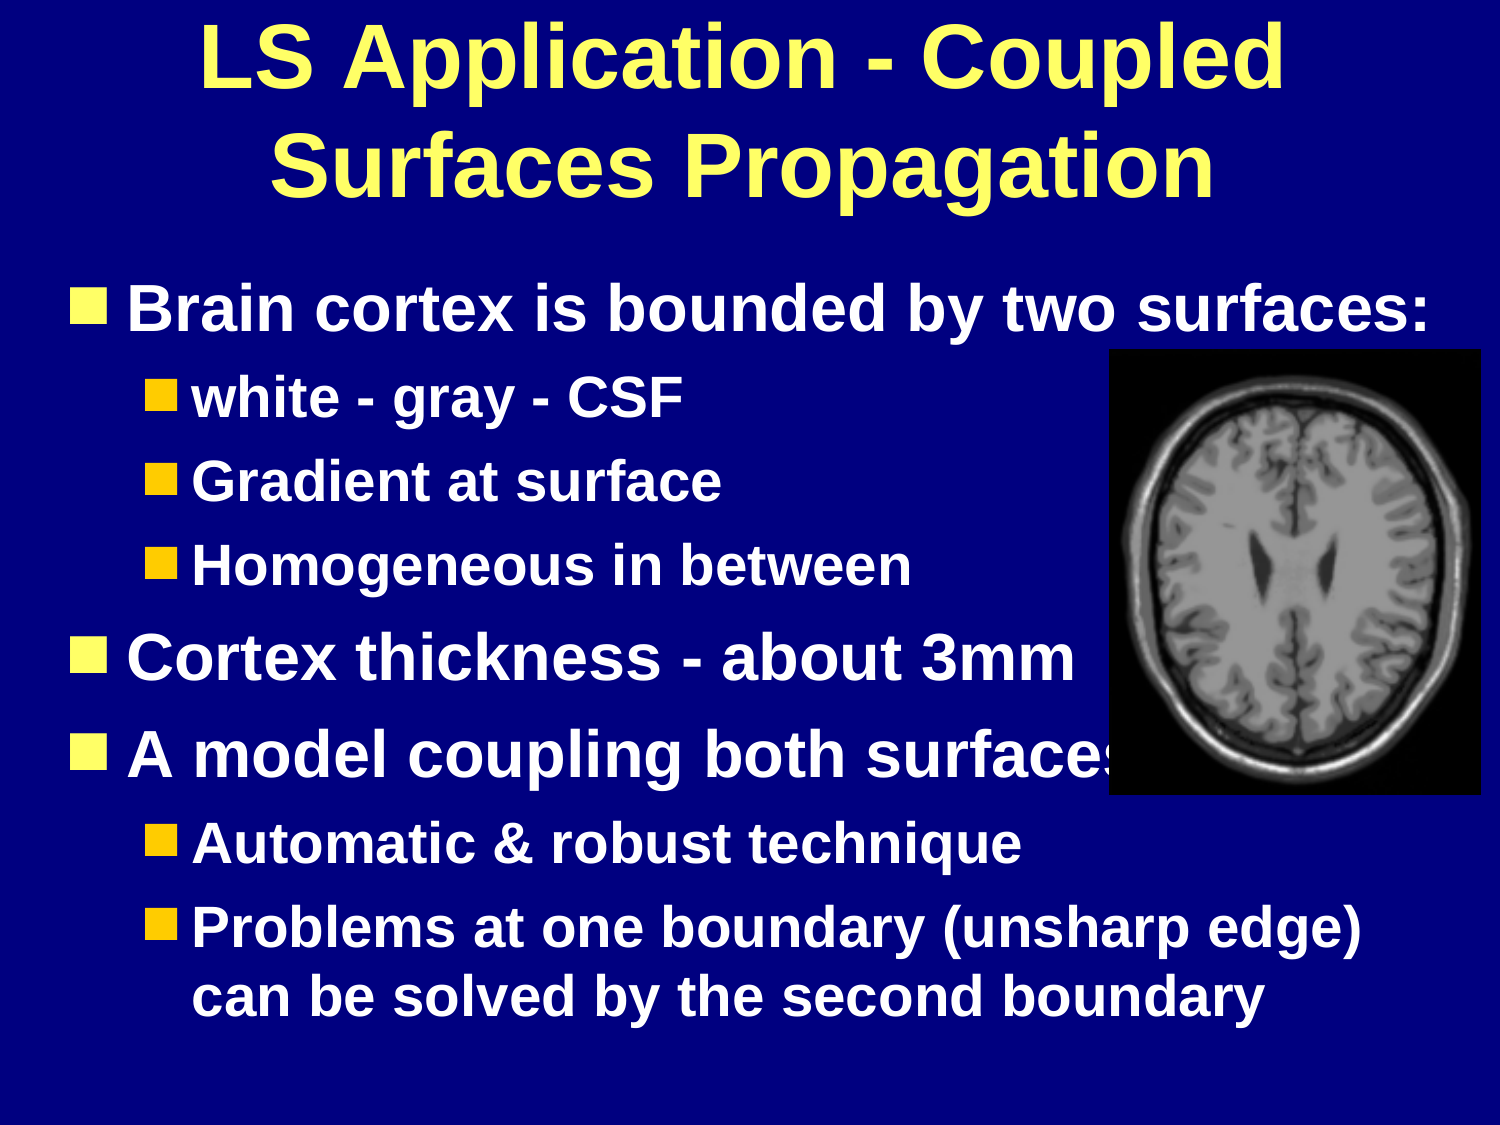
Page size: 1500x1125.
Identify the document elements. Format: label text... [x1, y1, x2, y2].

list Brain cortex is bounded by two surfaces: white - gray - CSF Gradient at surface Homogeneous in between Cortex thickness - about 3mm A model coupling both surfaces Automatic & robust technique Problems at one boundary (unsharp edge) can be solved by the second boundary [54, 258, 1462, 1125]
title LS Application - Coupled Surfaces Propagation [99, 0, 1388, 225]
picture [1109, 349, 1481, 795]
